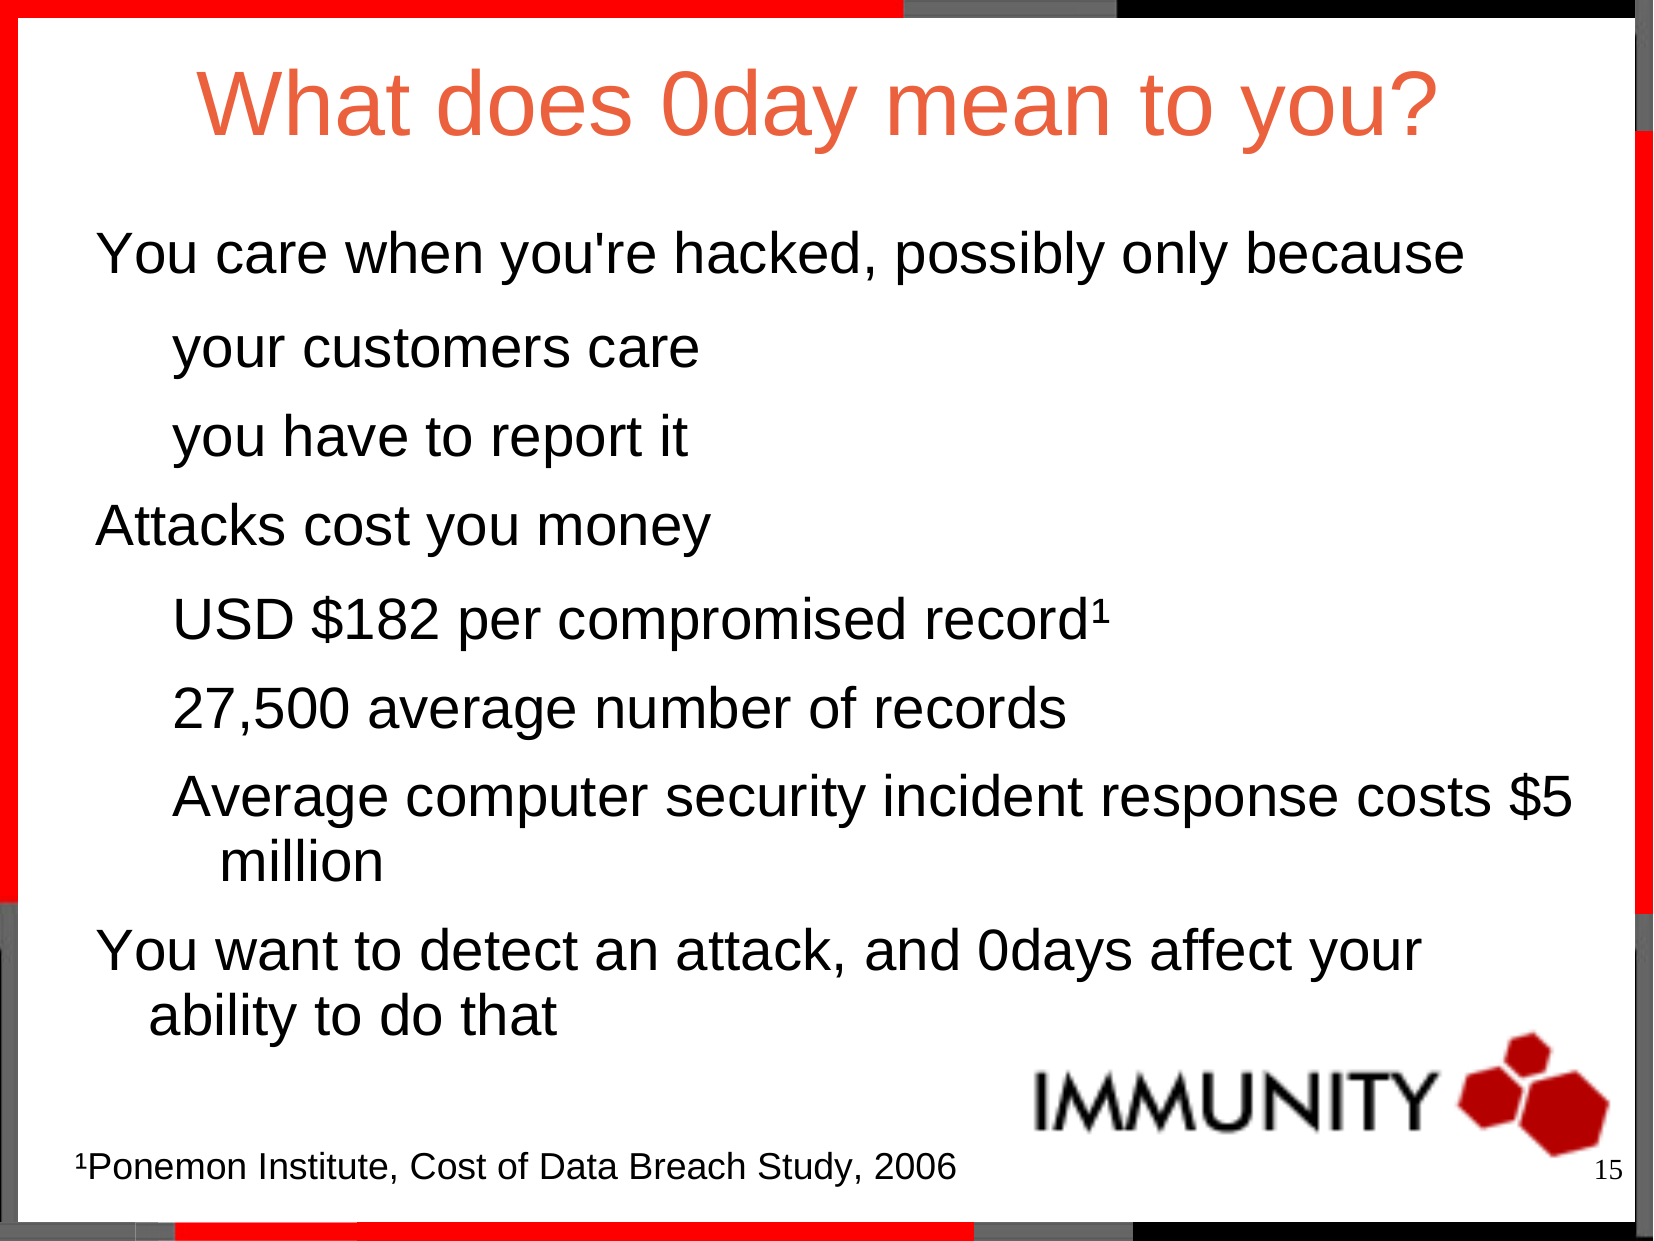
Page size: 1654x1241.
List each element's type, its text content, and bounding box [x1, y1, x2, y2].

title What does 0day mean to you? [75, 7, 1563, 200]
list You care when you're hacked, possibly only because your customers care you have to report it Attacks cost you money USD $182 per compromised record¹ 27,500 average number of records Average computer security incident response costs $5 million You want to detect an attack, and 0days affect your ability to do that [78, 220, 1581, 1080]
picture [0, 0, 1653, 1241]
text_box ¹Ponemon Institute, Cost of Data Breach Study, 2006 [0, 1138, 1115, 1241]
